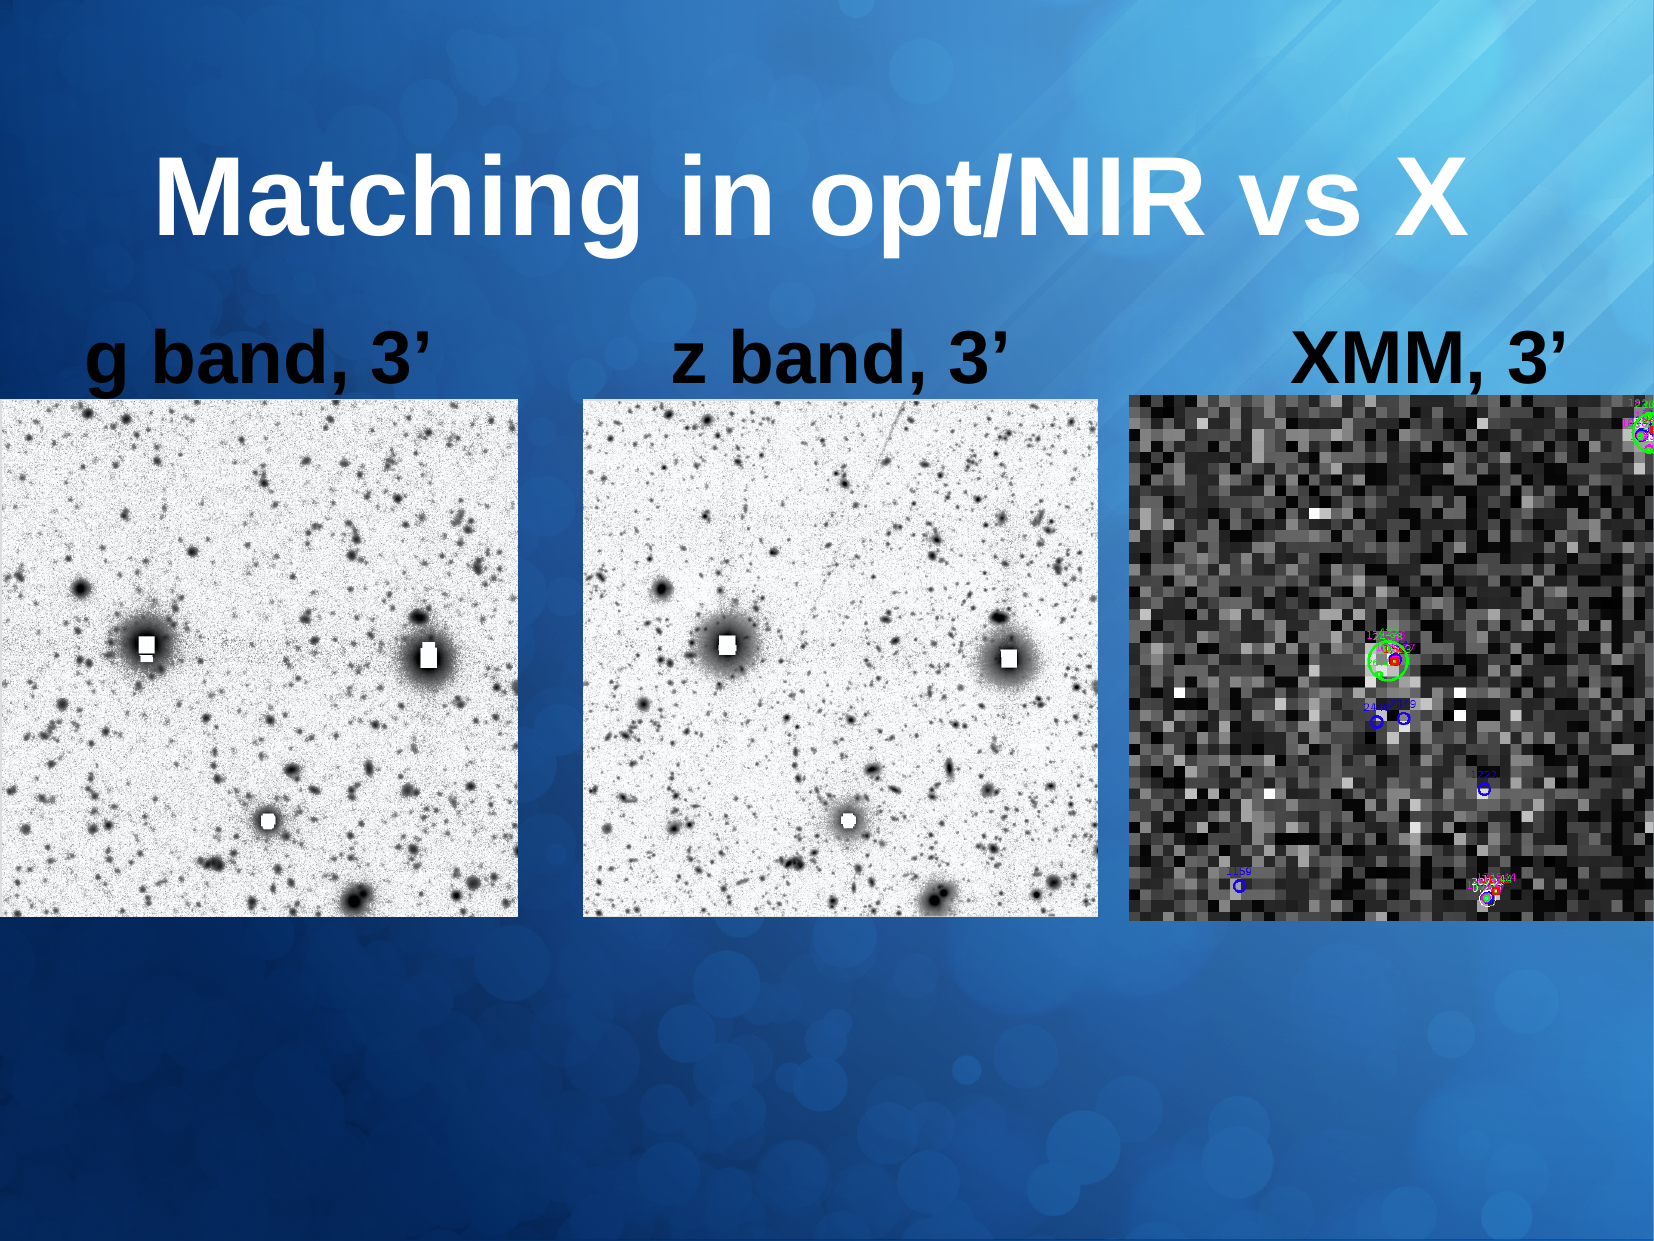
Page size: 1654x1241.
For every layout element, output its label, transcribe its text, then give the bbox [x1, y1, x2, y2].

text_box XMM, 3’ [1282, 299, 1579, 395]
text_box z band, 3’ [661, 299, 1020, 407]
text_box g band, 3’ [75, 299, 442, 407]
picture [0, 0, 1654, 1241]
title Matching in opt/NIR vs X [118, 112, 1506, 281]
